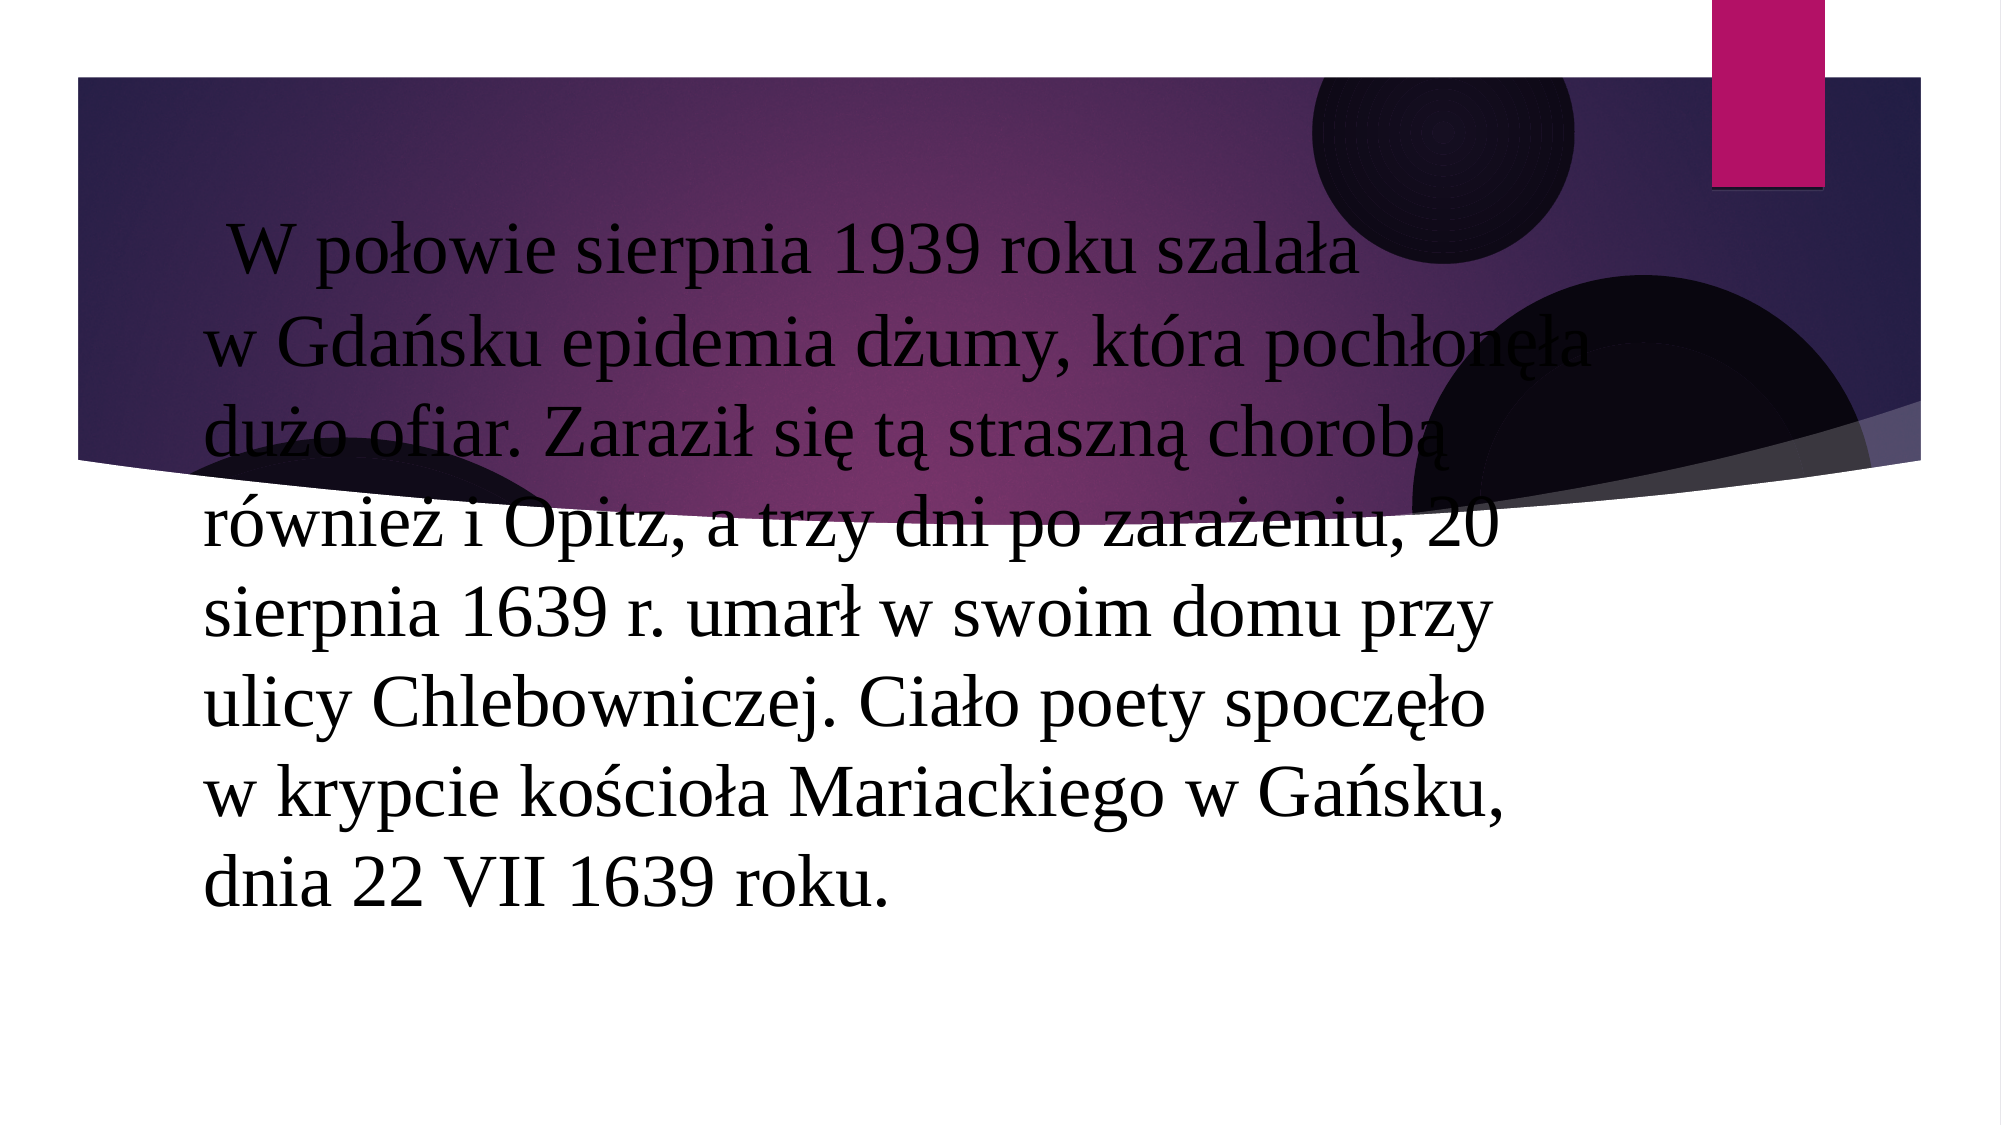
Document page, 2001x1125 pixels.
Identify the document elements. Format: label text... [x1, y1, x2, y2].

list [189, 581, 1638, 988]
title W połowie sierpnia 1939 roku szalała w Gdańsku epidemia dżumy, która pochłonęła dużo ofiar. Zaraził się tą straszną chorobą również i Opitz, a trzy dni po zarażeniu, 20 sierpnia 1639 r. umarł w swoim domu przy ulicy Chlebowniczej. Ciało poety spoczęło w krypcie kościoła Mariackiego w Gańsku, dnia 22 VII 1639 roku. [156, 431, 1606, 657]
